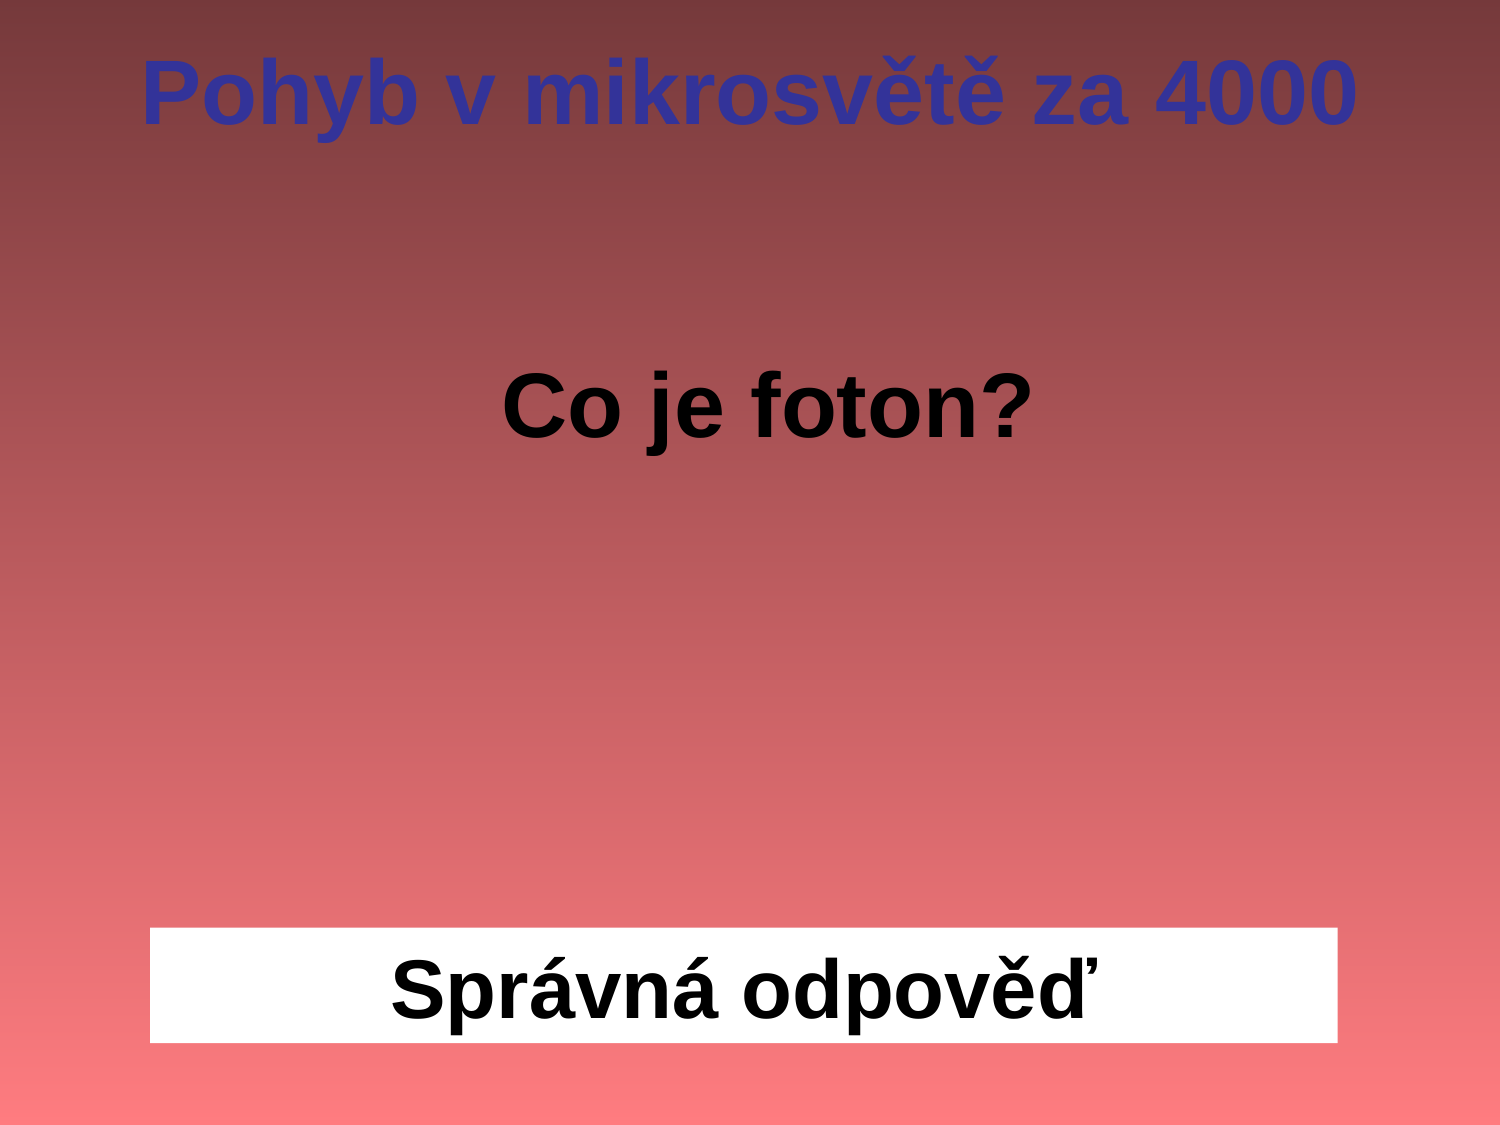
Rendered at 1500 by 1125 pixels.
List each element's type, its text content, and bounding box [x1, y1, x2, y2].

text_box Správná odpověď [150, 927, 1338, 1044]
text_box Pohyb v mikrosvětě za 4000 [0, 24, 1500, 151]
text_box Co je foton? [112, 337, 1426, 464]
